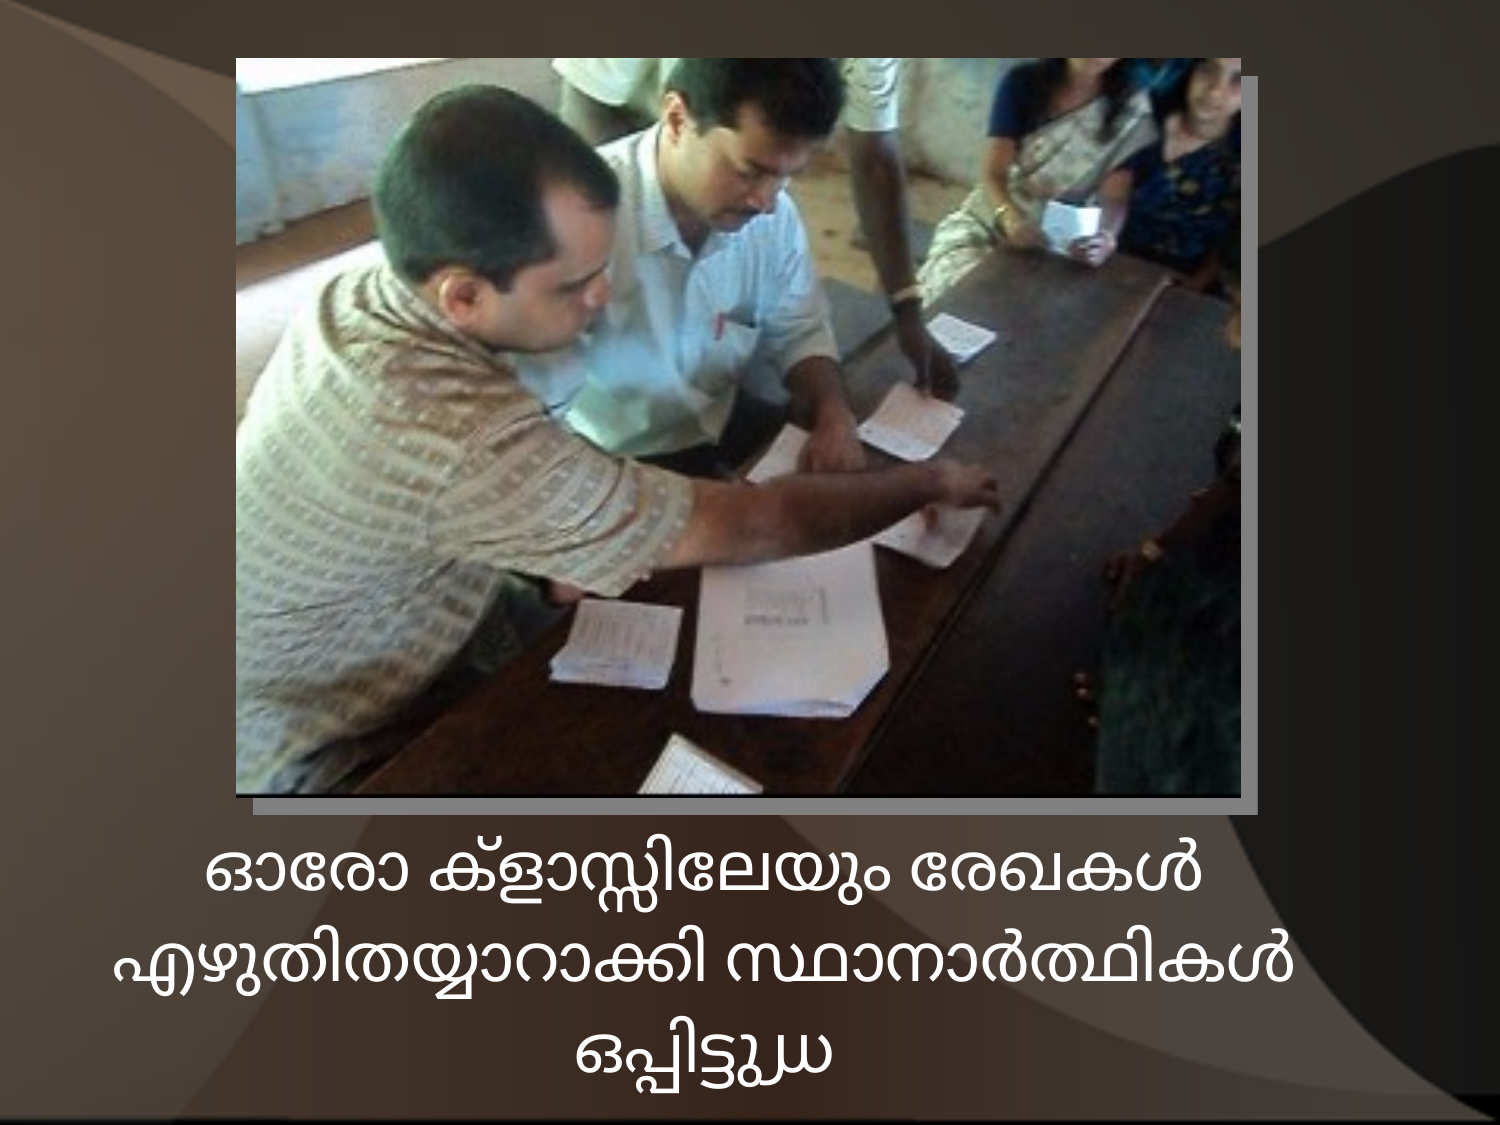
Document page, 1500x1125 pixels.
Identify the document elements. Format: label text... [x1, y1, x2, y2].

subtitle ഓരോ ക്ളാസ്സിലേയും രേഖകള്‍ എഴുതിതയ്യാറാക്കി സ്ഥാനാര്‍ത്ഥികള്‍ ഒപ്പിട്ടു൰ [29, 877, 1380, 1034]
picture [0, 0, 1500, 1125]
